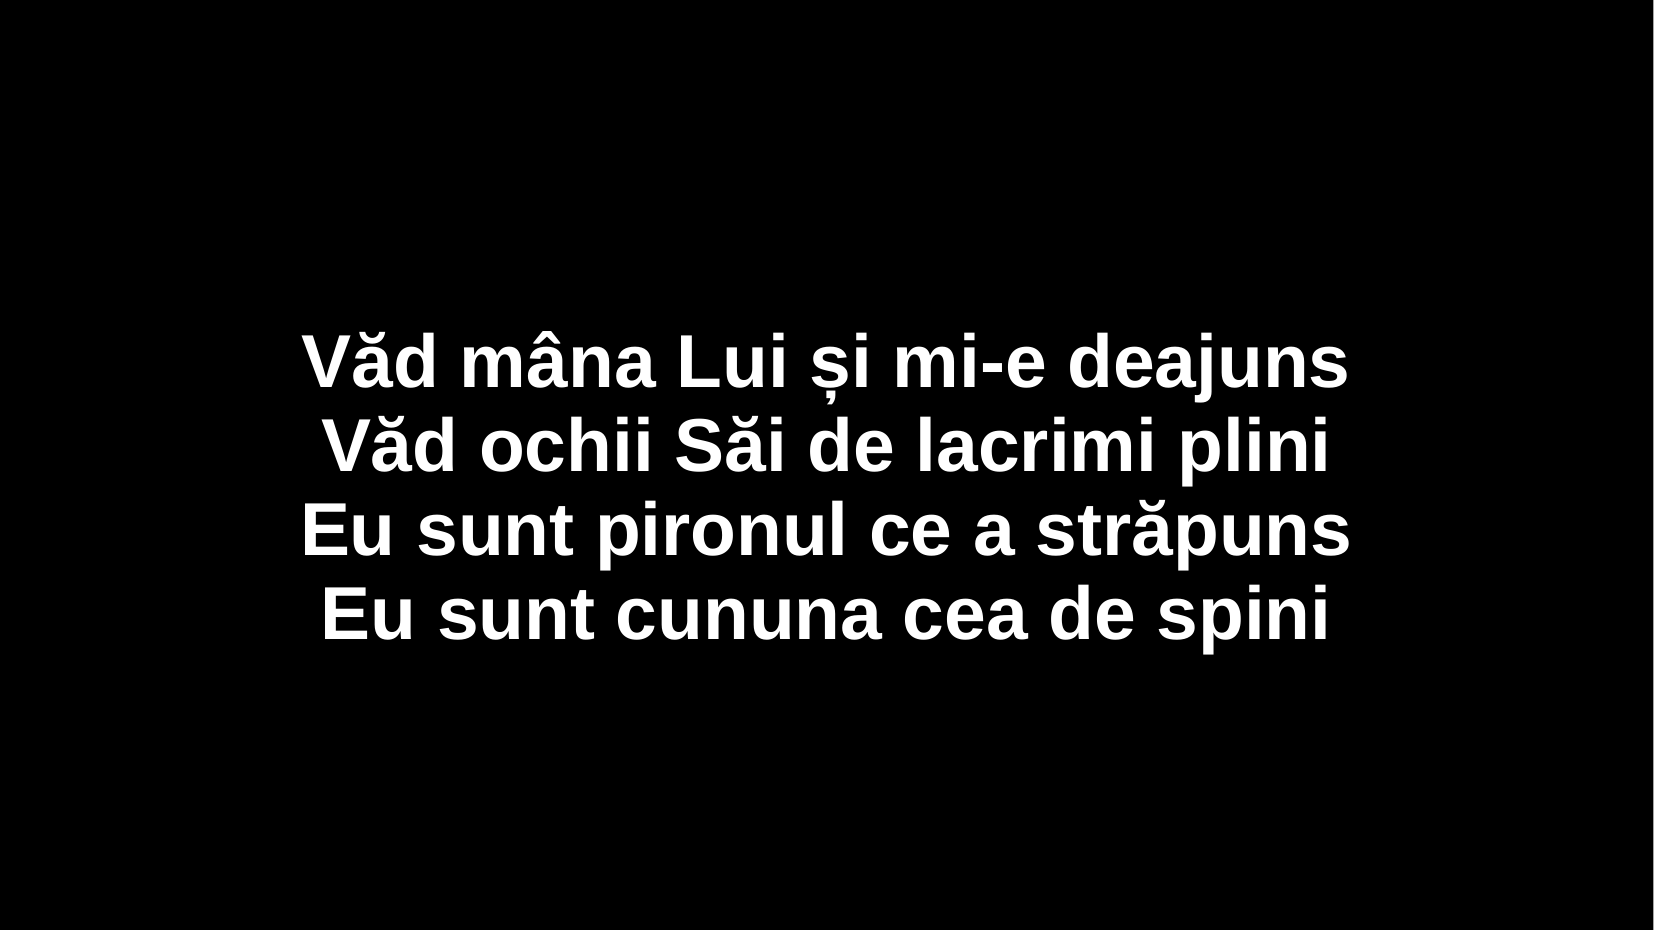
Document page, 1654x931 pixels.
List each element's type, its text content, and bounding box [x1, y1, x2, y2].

subtitle Văd mâna Lui și mi-e deajuns Văd ochii Săi de lacrimi plini Eu sunt pironul ce a străpuns Eu sunt cununa cea de spini [82, 217, 1571, 757]
